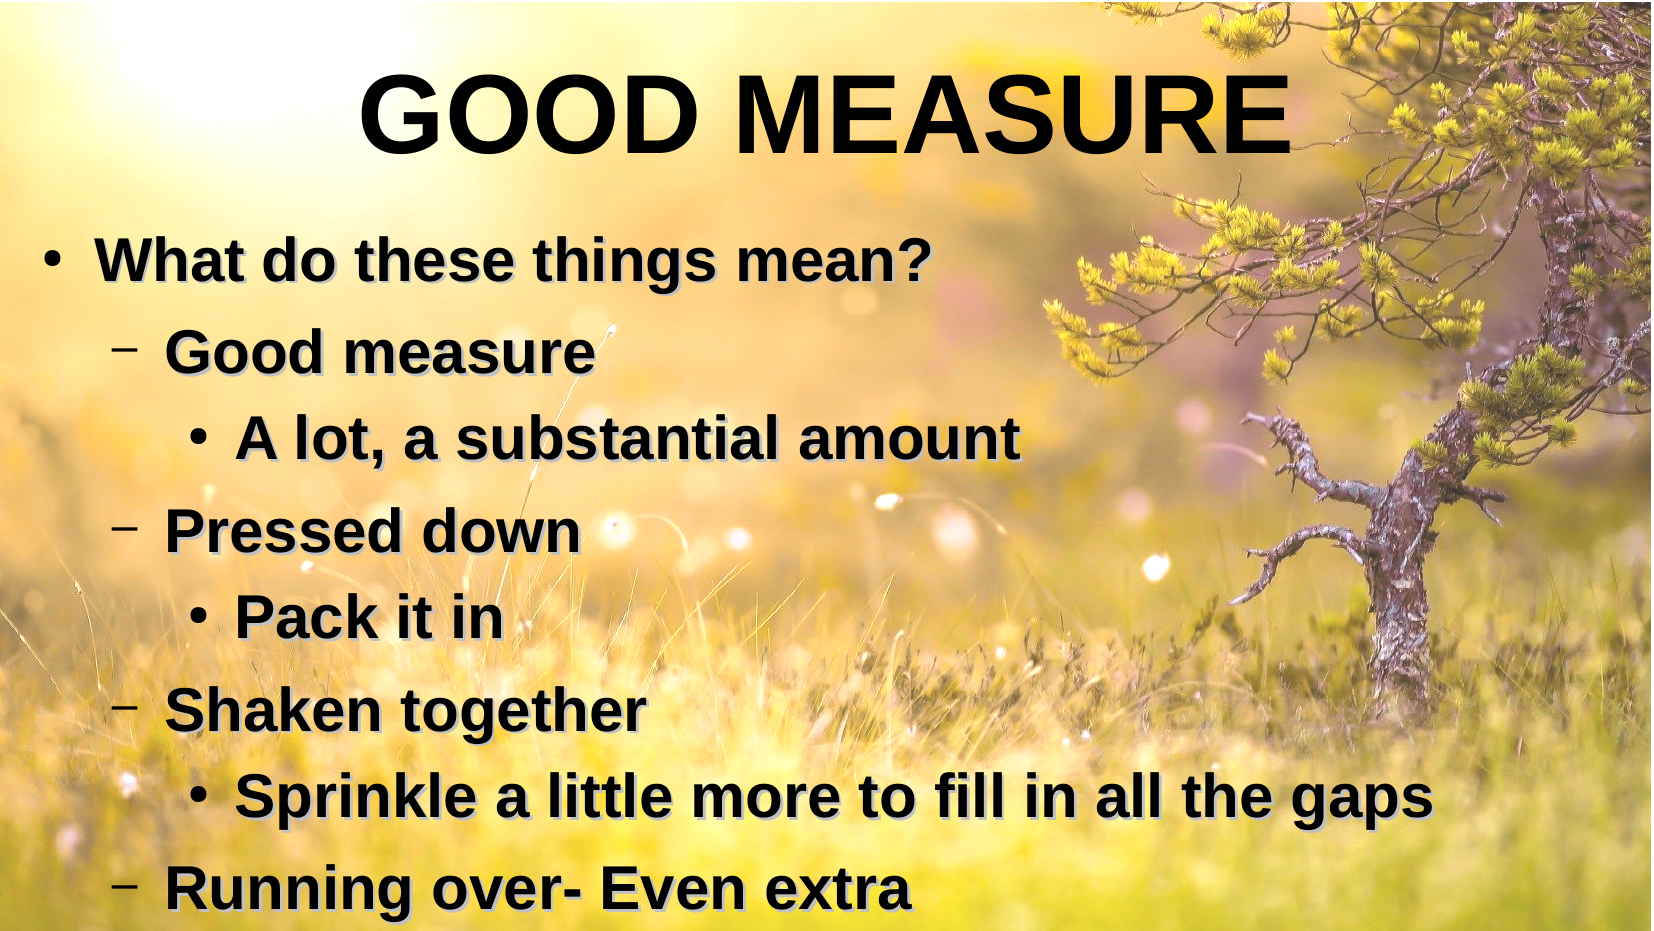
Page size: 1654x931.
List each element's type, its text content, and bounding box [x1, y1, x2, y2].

picture [0, 2, 1651, 931]
list What do these things mean? Good measure A lot, a substantial amount Pressed down Pack it in Shaken together Sprinkle a little more to fill in all the gaps Running over- Even extra [24, 225, 1615, 931]
title GOOD MEASURE [82, 37, 1571, 193]
